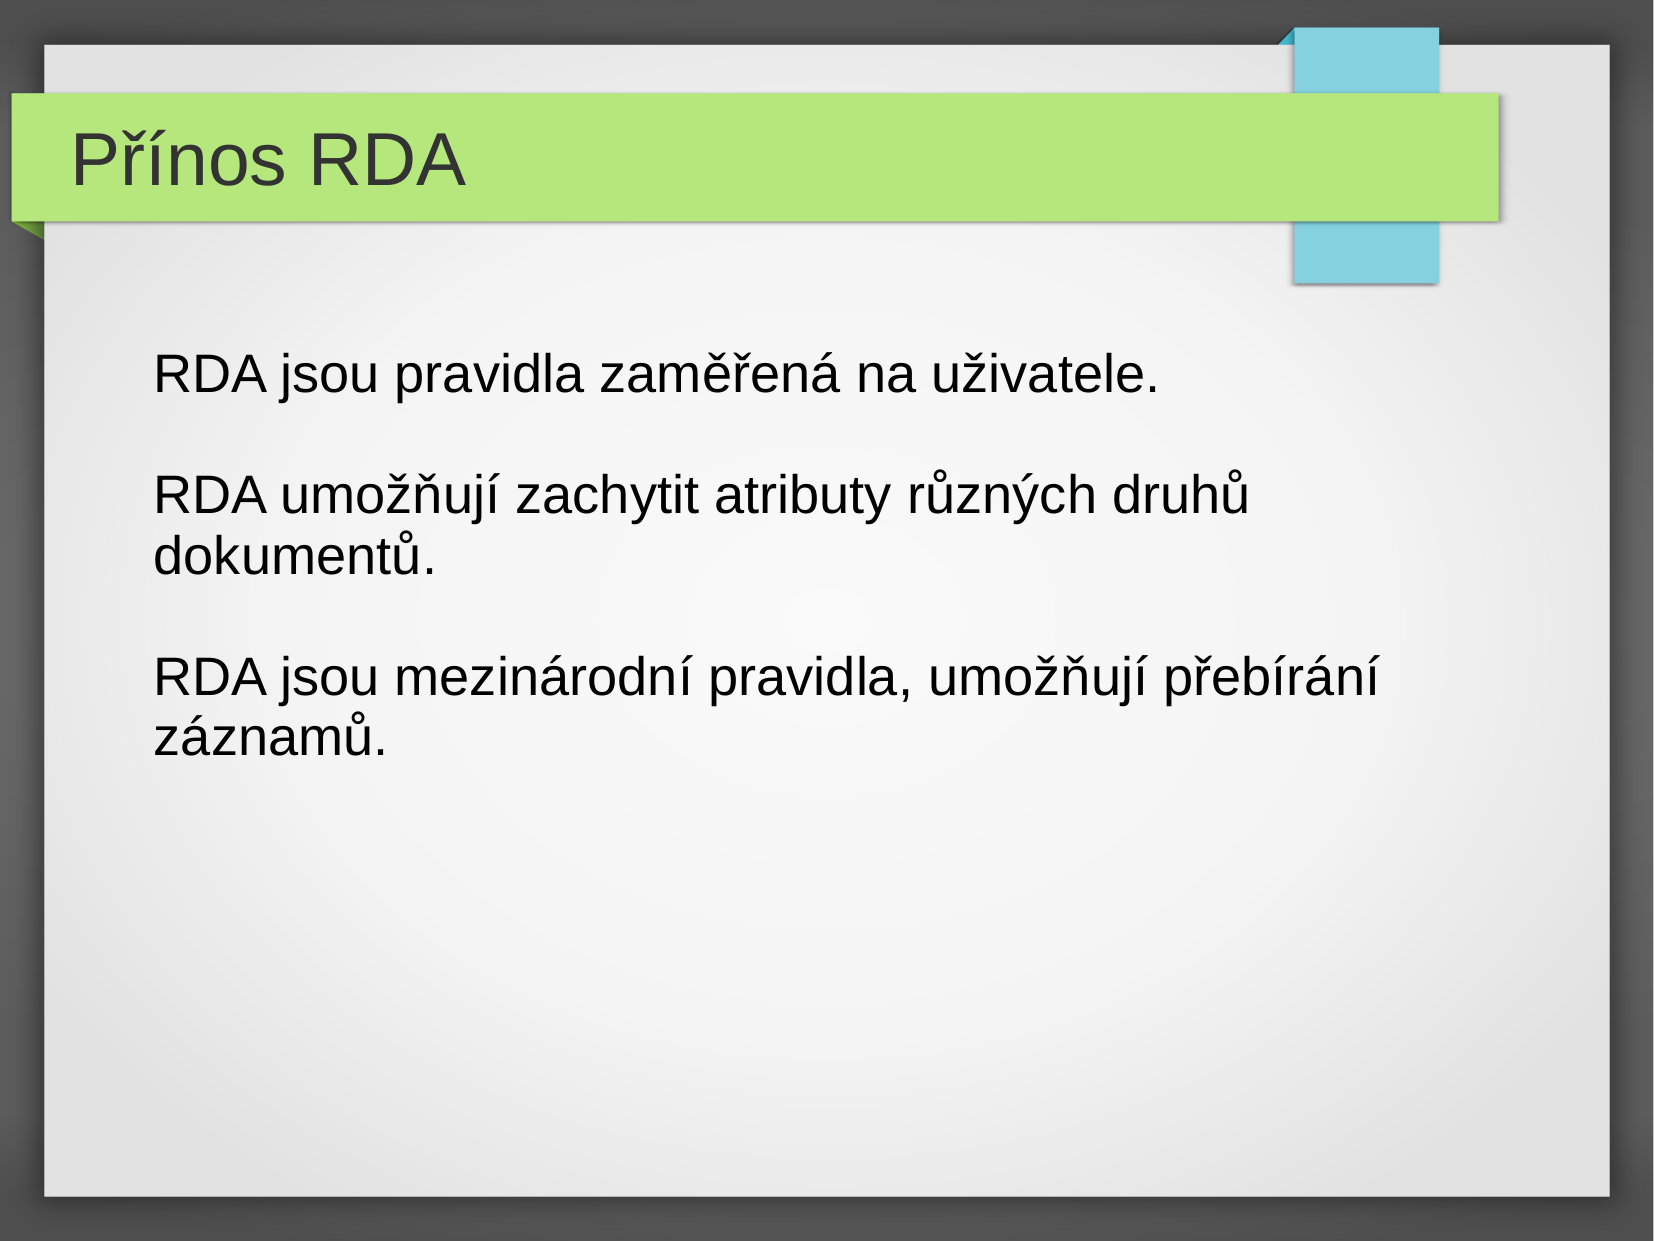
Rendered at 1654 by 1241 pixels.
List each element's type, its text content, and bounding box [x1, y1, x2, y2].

title Přínos RDA [70, 106, 1229, 213]
list RDA jsou pravidla zaměřená na uživatele. RDA umožňují zachytit atributy různých druhů dokumentů. RDA jsou mezinárodní pravidla, umožňují přebírání záznamů. [82, 343, 1538, 1063]
picture [0, 0, 1654, 1241]
